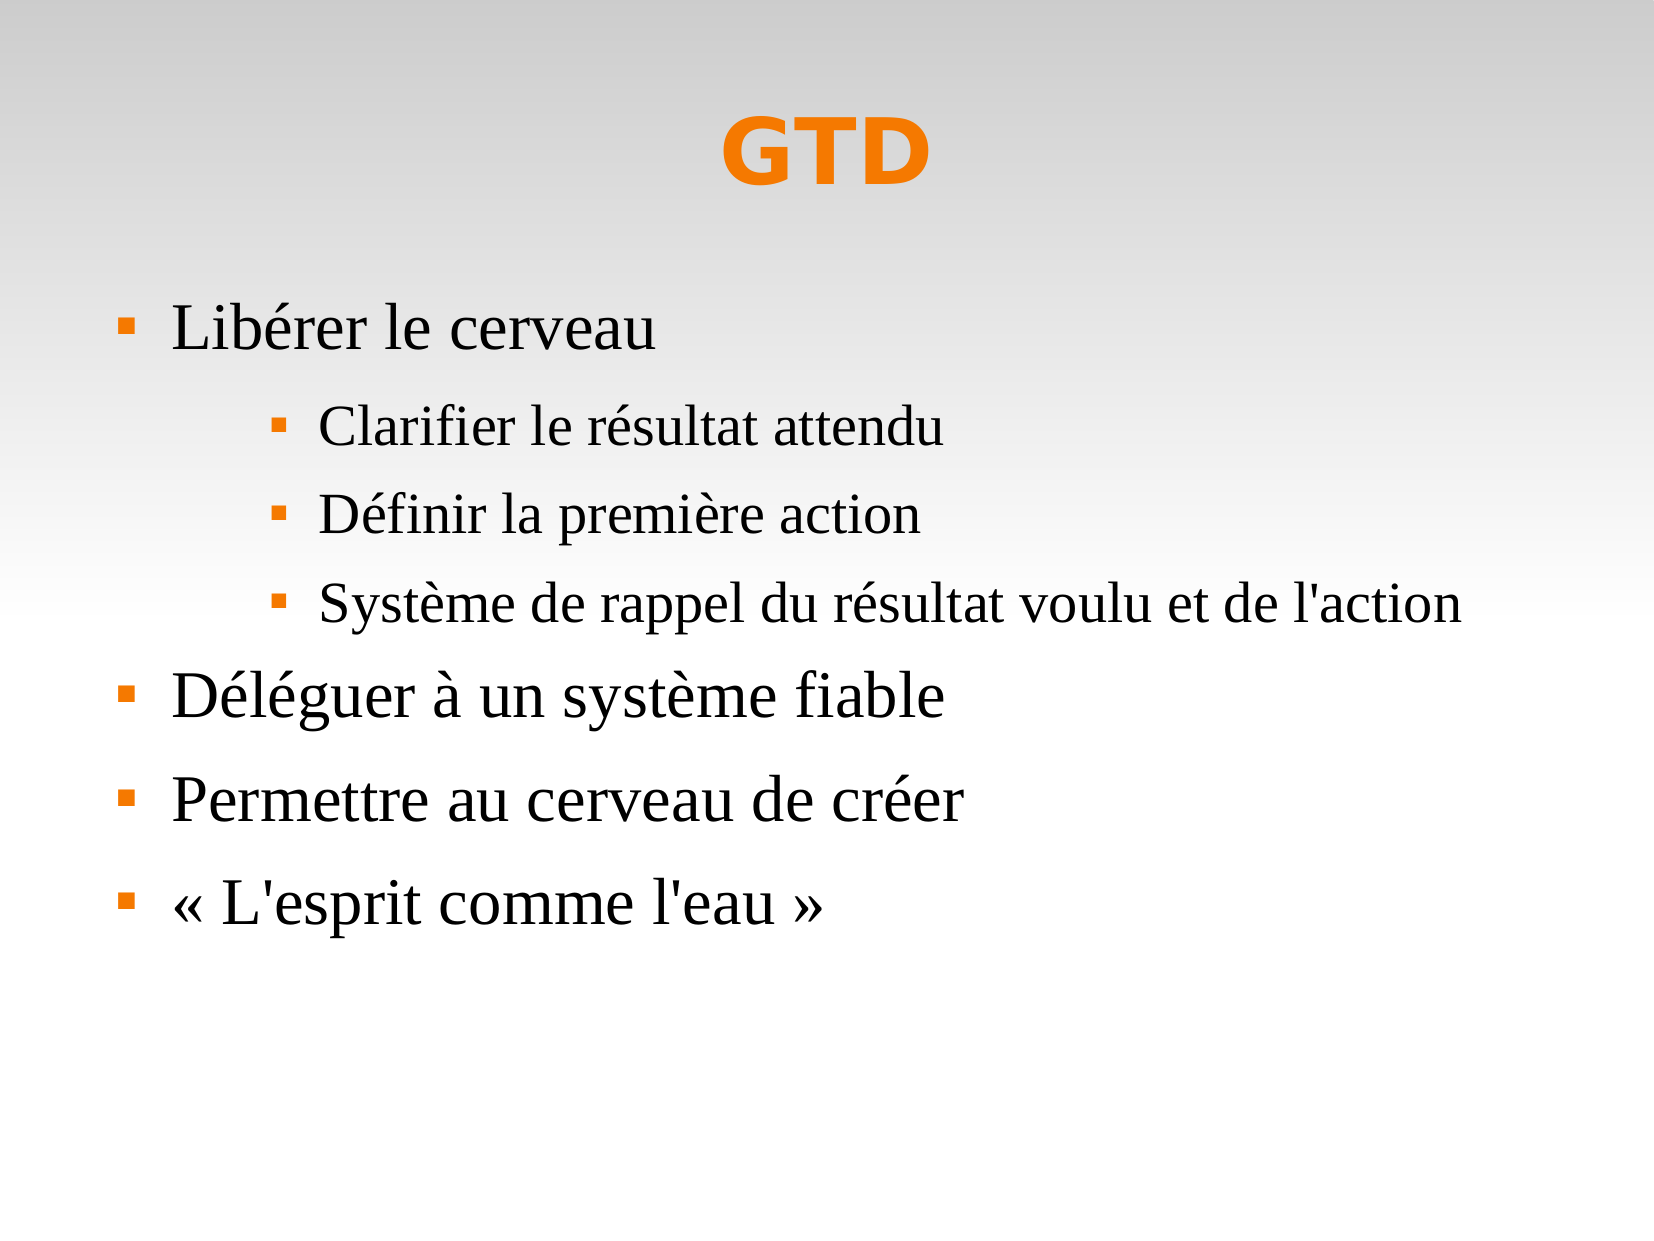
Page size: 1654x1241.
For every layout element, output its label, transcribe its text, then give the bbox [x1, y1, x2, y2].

title GTD [82, 49, 1571, 257]
list Libérer le cerveau Clarifier le résultat attendu Définir la première action Système de rappel du résultat voulu et de l'action Déléguer à un système fiable Permettre au cerveau de créer « L'esprit comme l'eau » [82, 290, 1571, 1109]
